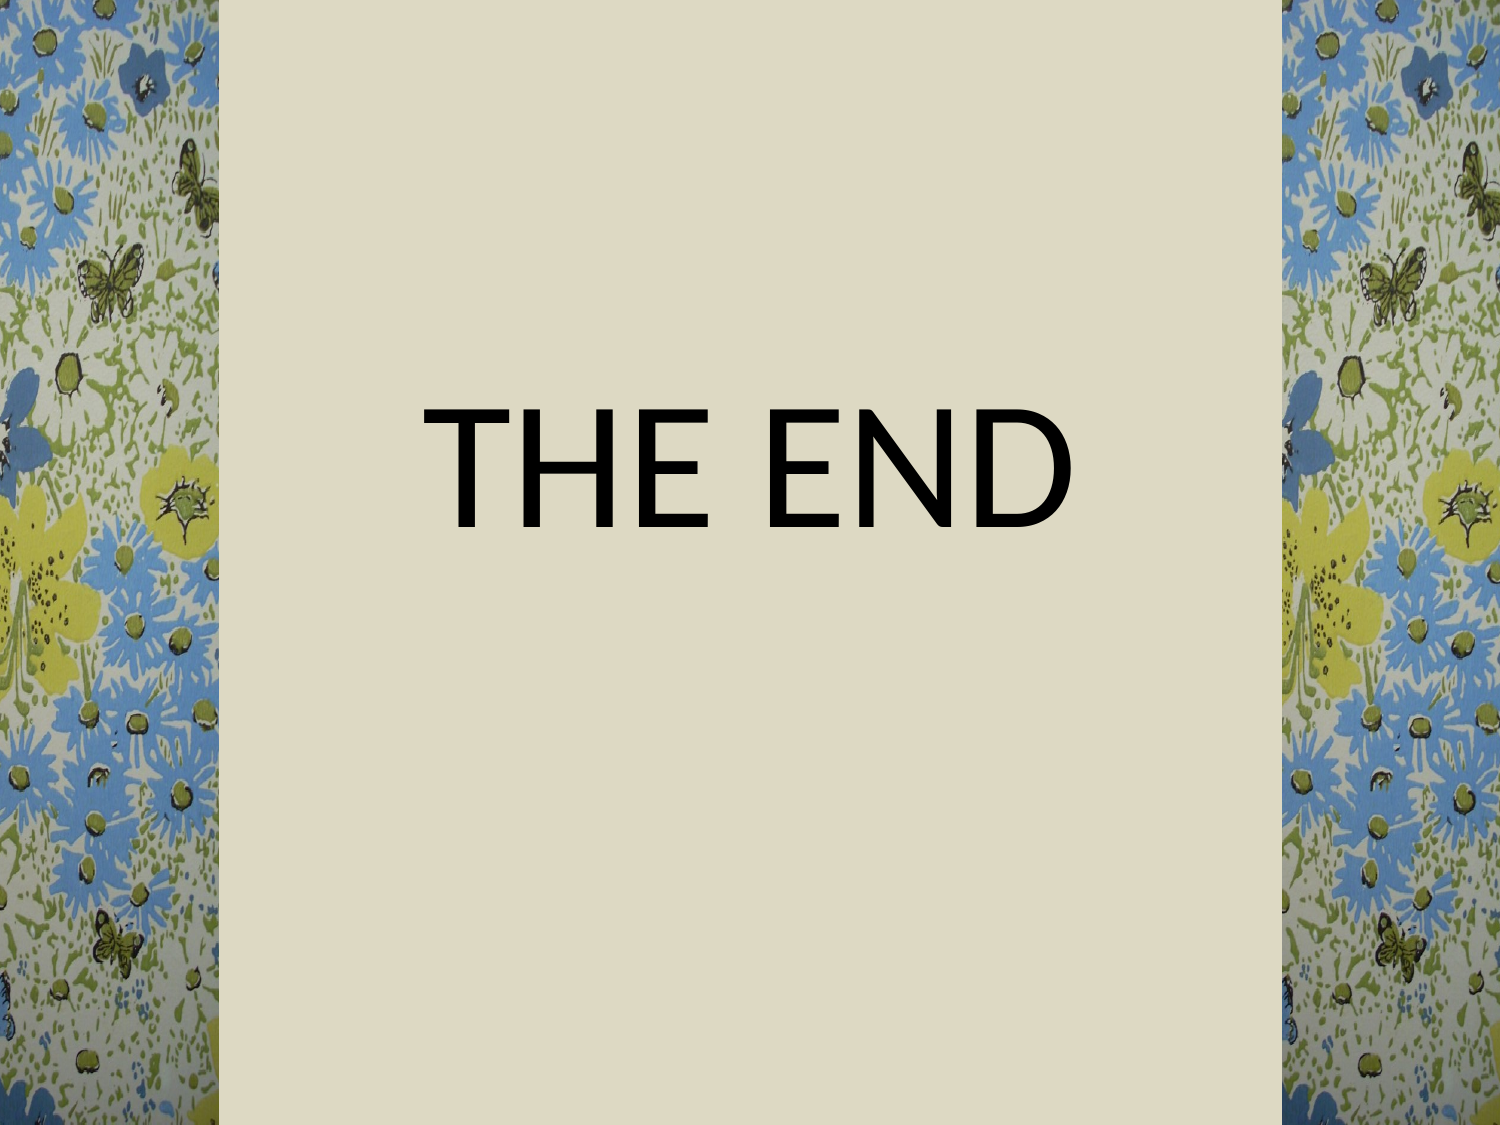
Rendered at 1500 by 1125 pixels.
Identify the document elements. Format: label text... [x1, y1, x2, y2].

picture [1282, 0, 1500, 1125]
picture [0, 0, 219, 1125]
list THE END [219, 0, 1282, 1125]
